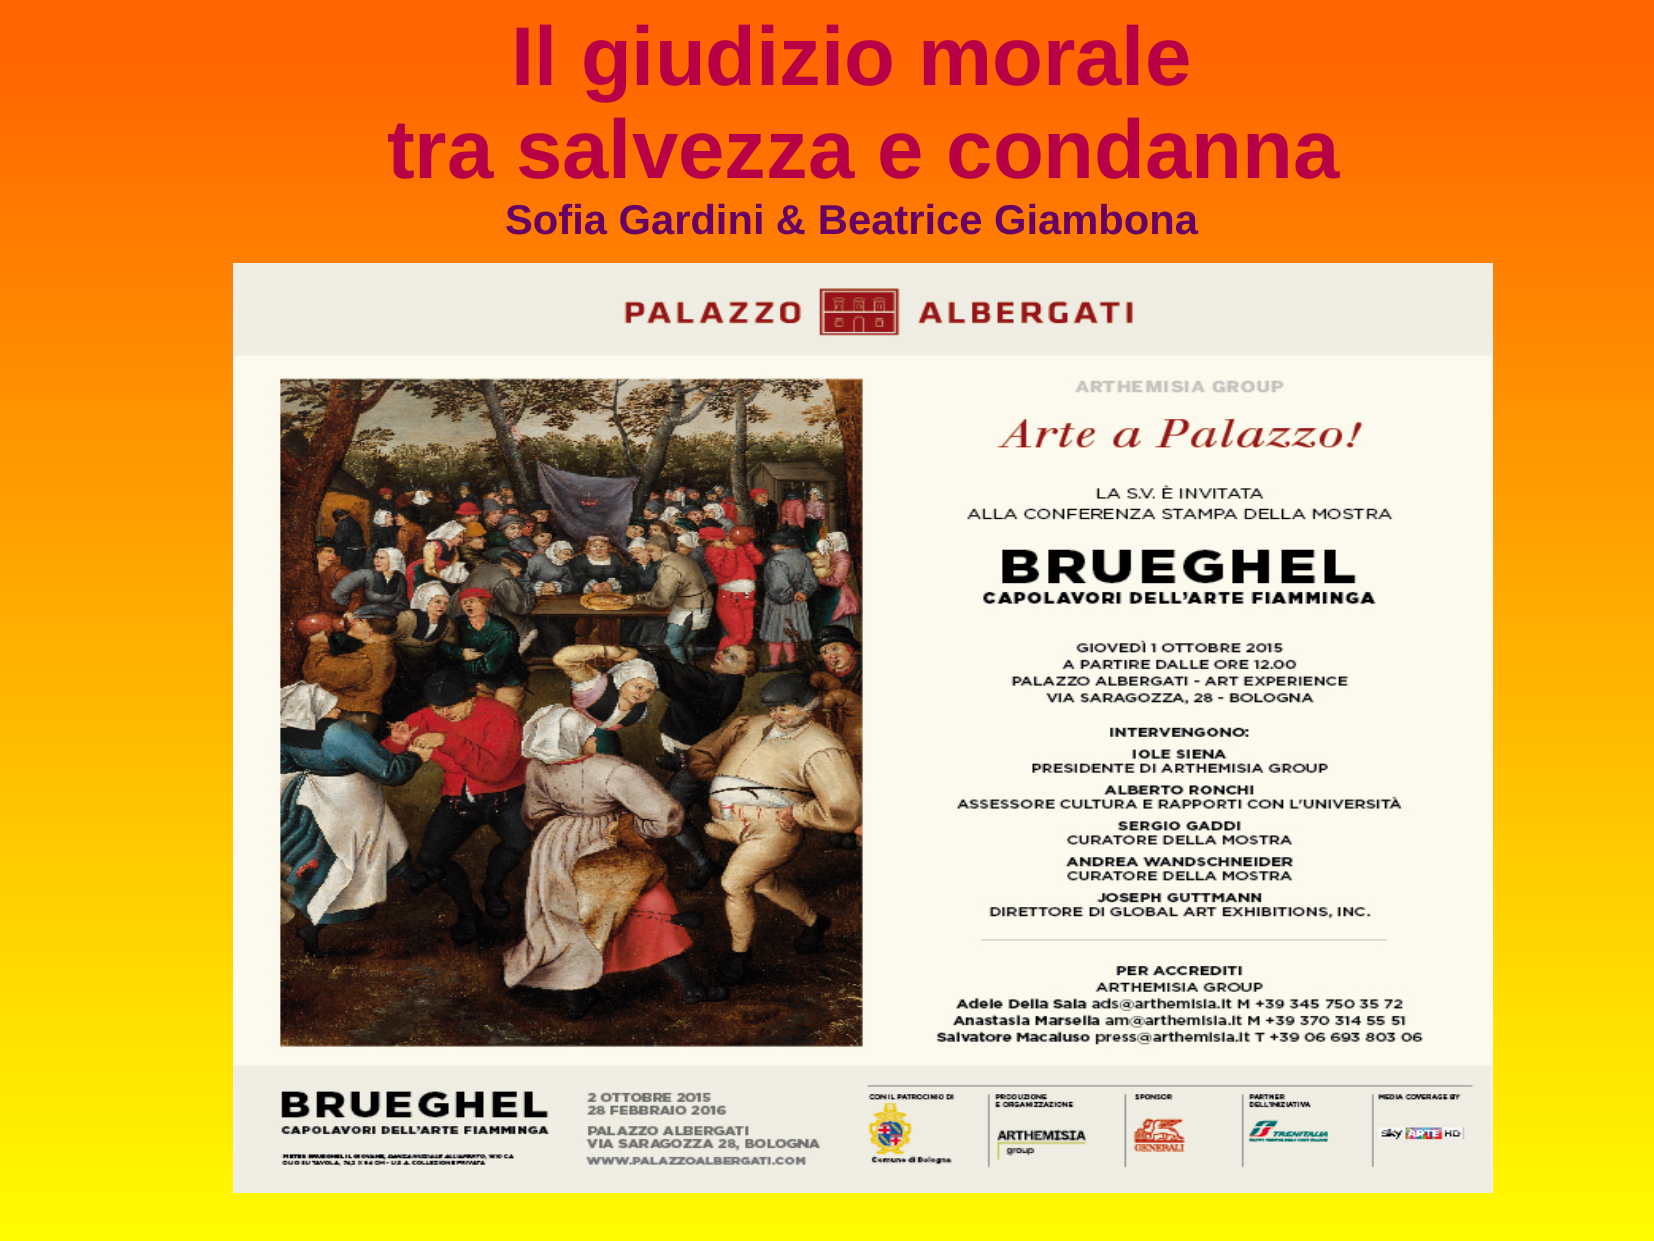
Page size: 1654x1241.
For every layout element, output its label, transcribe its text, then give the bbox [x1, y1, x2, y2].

text_box Il giudizio morale tra salvezza e condanna Sofia Gardini & Beatrice Giambona [141, 0, 1563, 358]
picture [233, 263, 1493, 1193]
subtitle [0, 364, 1654, 1241]
